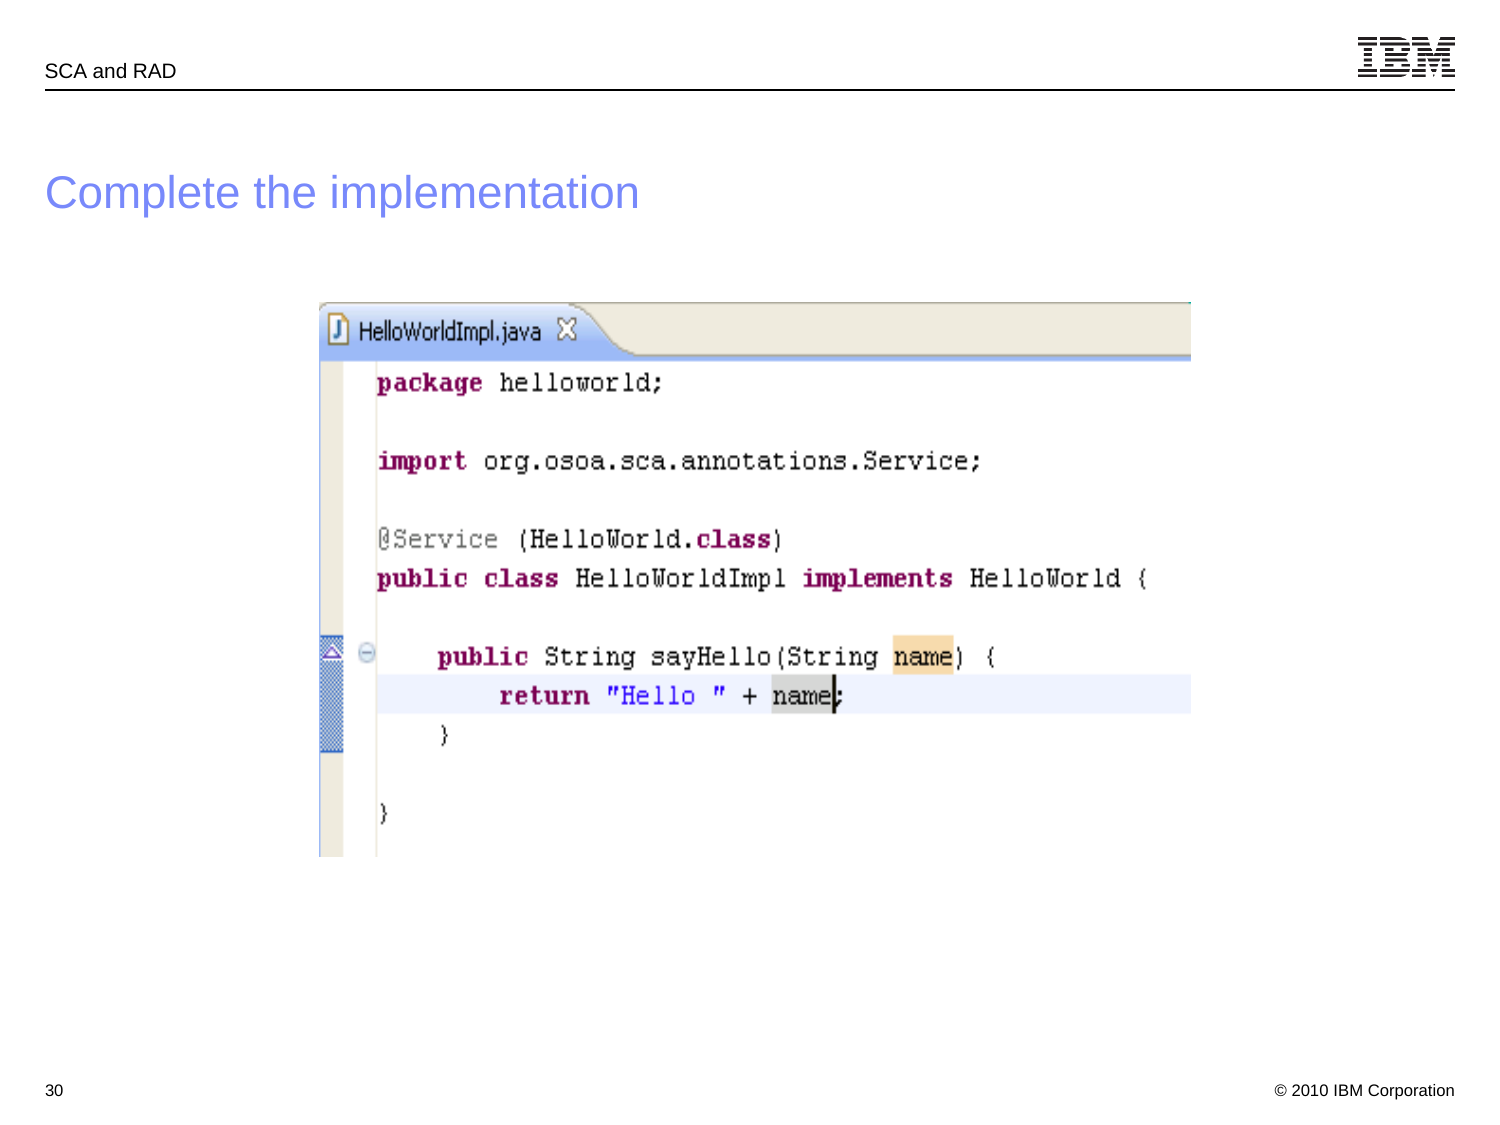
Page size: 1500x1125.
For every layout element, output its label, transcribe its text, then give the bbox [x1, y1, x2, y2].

picture [1358, 37, 1455, 77]
picture [319, 302, 1191, 857]
title Complete the implementation [29, 89, 1455, 301]
